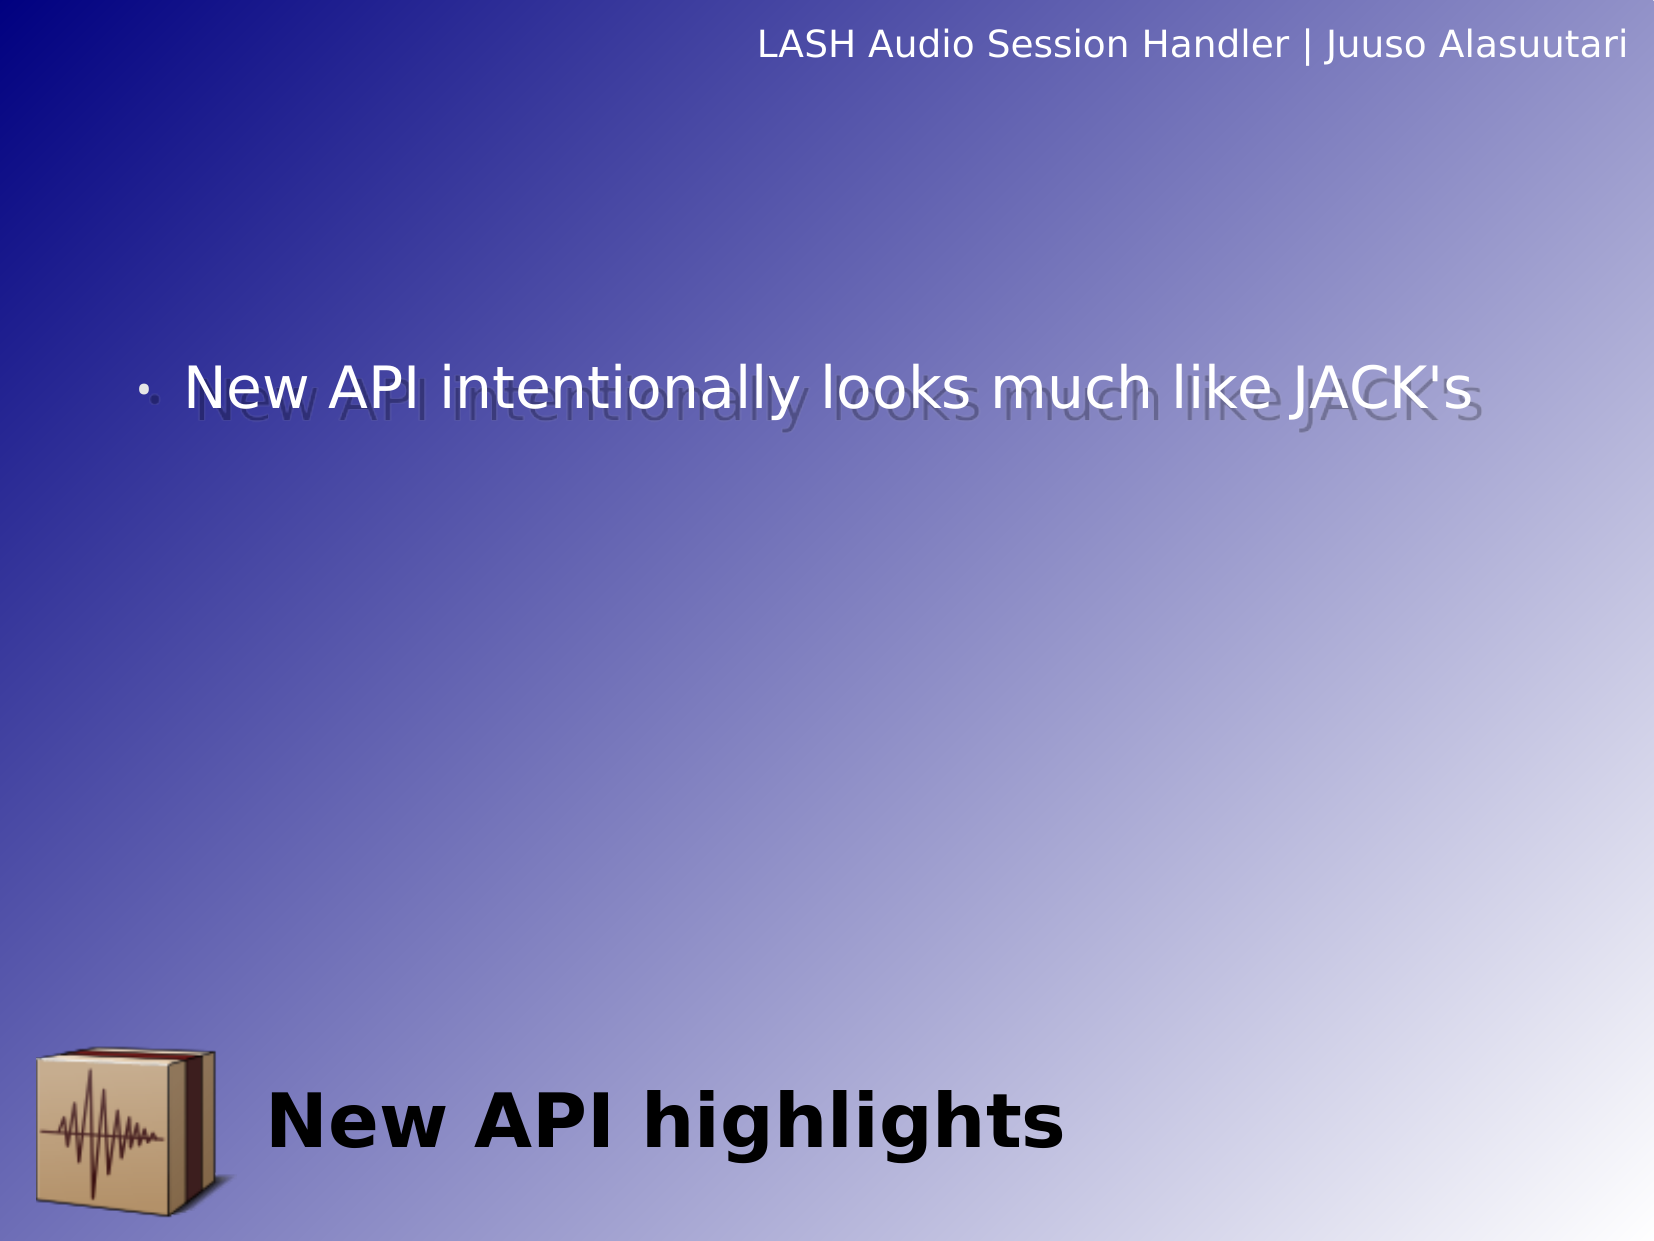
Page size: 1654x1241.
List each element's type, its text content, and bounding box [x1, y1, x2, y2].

picture [36, 1033, 237, 1234]
title New API highlights [265, 1033, 1625, 1211]
list New API intentionally looks much like JACK's [88, 354, 1565, 916]
